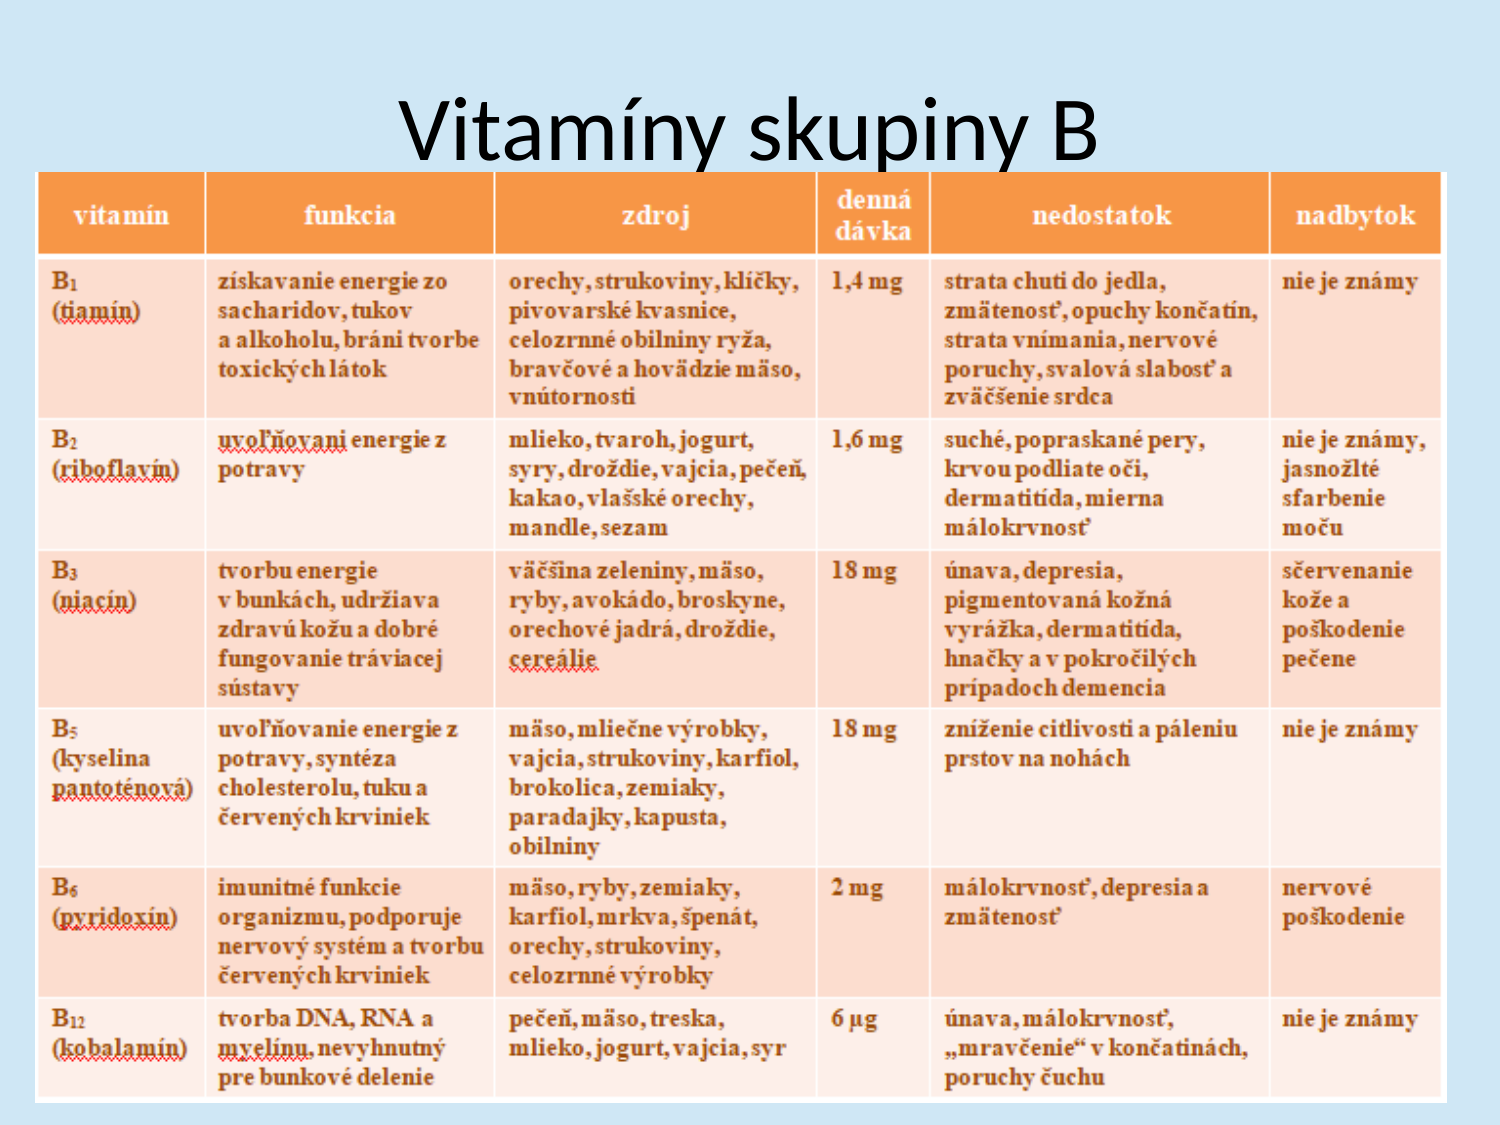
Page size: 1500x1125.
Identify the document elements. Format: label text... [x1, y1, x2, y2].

picture [35, 172, 1447, 1103]
title Vitamíny skupiny B [73, 61, 1427, 172]
